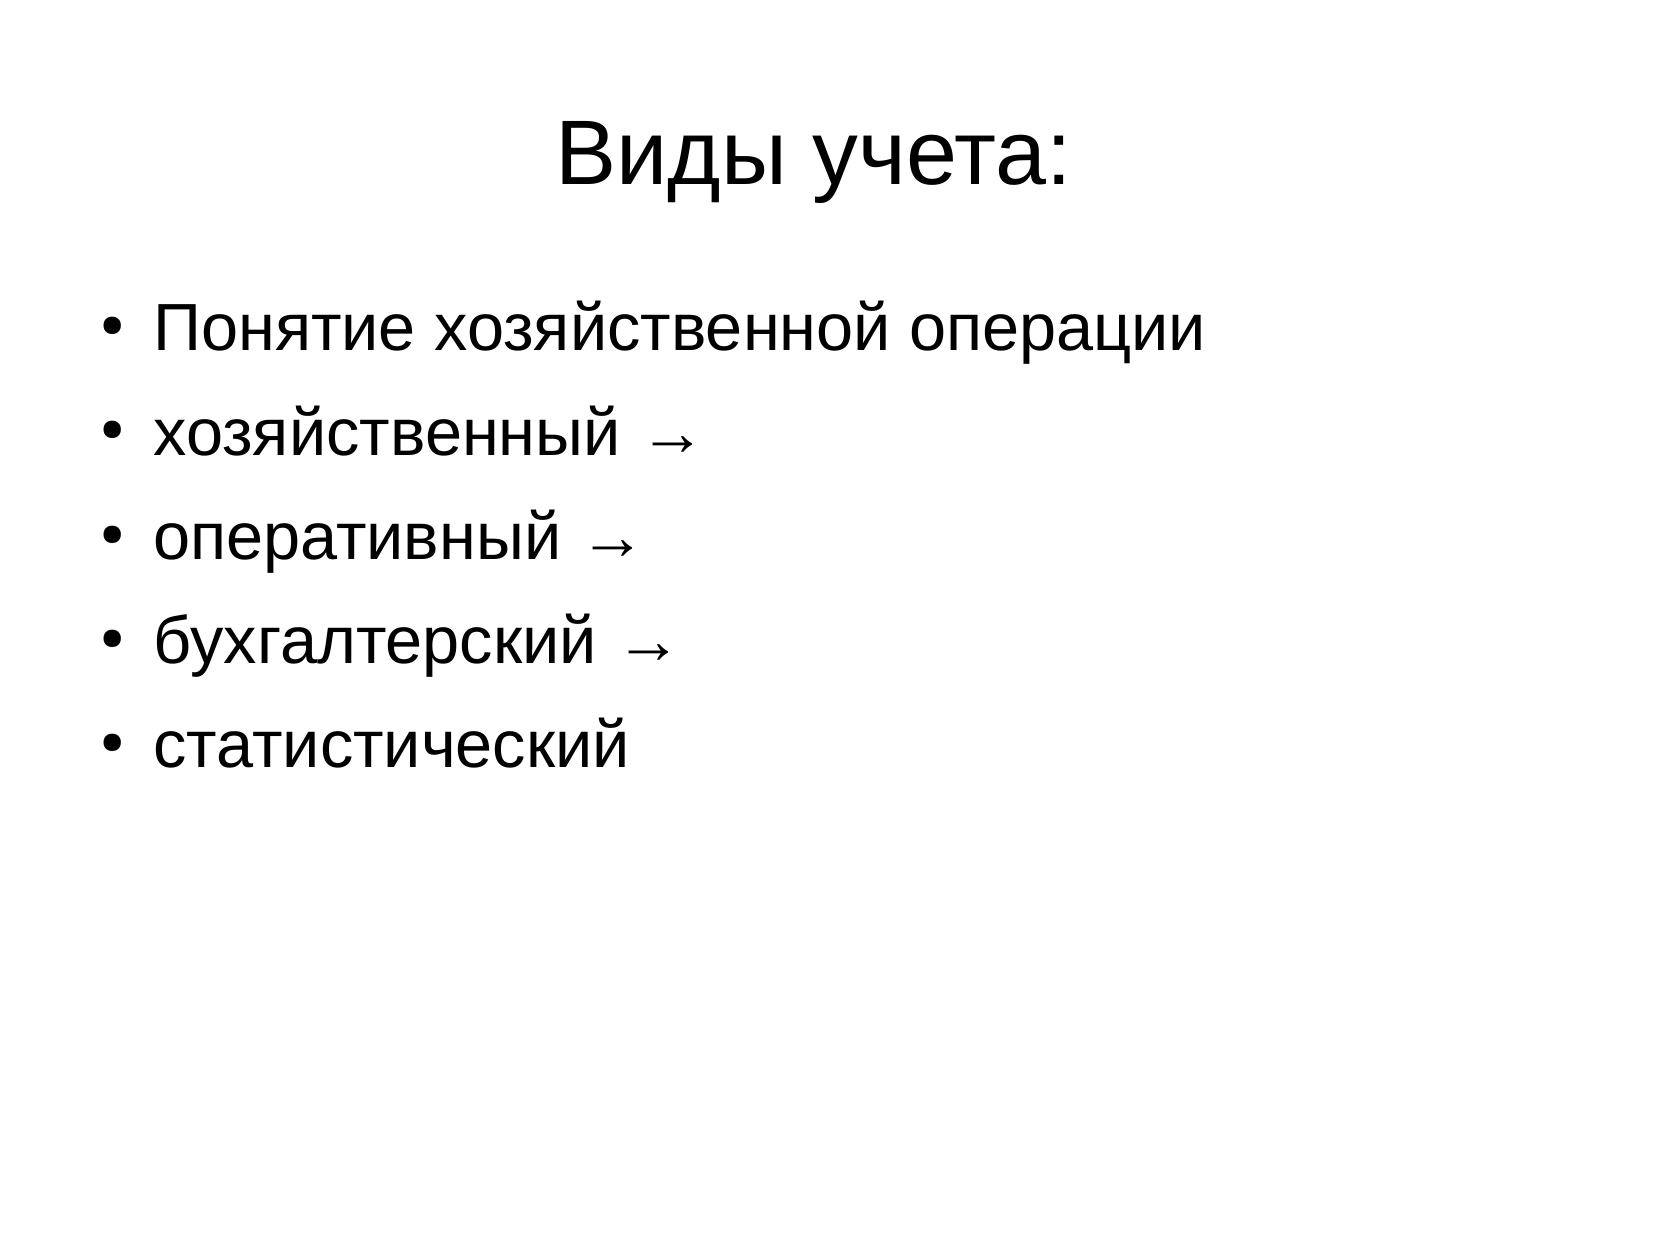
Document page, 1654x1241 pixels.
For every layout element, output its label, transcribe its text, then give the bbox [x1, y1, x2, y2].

title Виды учета: [82, 49, 1571, 257]
list Понятие хозяйственной операции хозяйственный → оперативный → бухгалтерский → статистический [82, 290, 1571, 1109]
